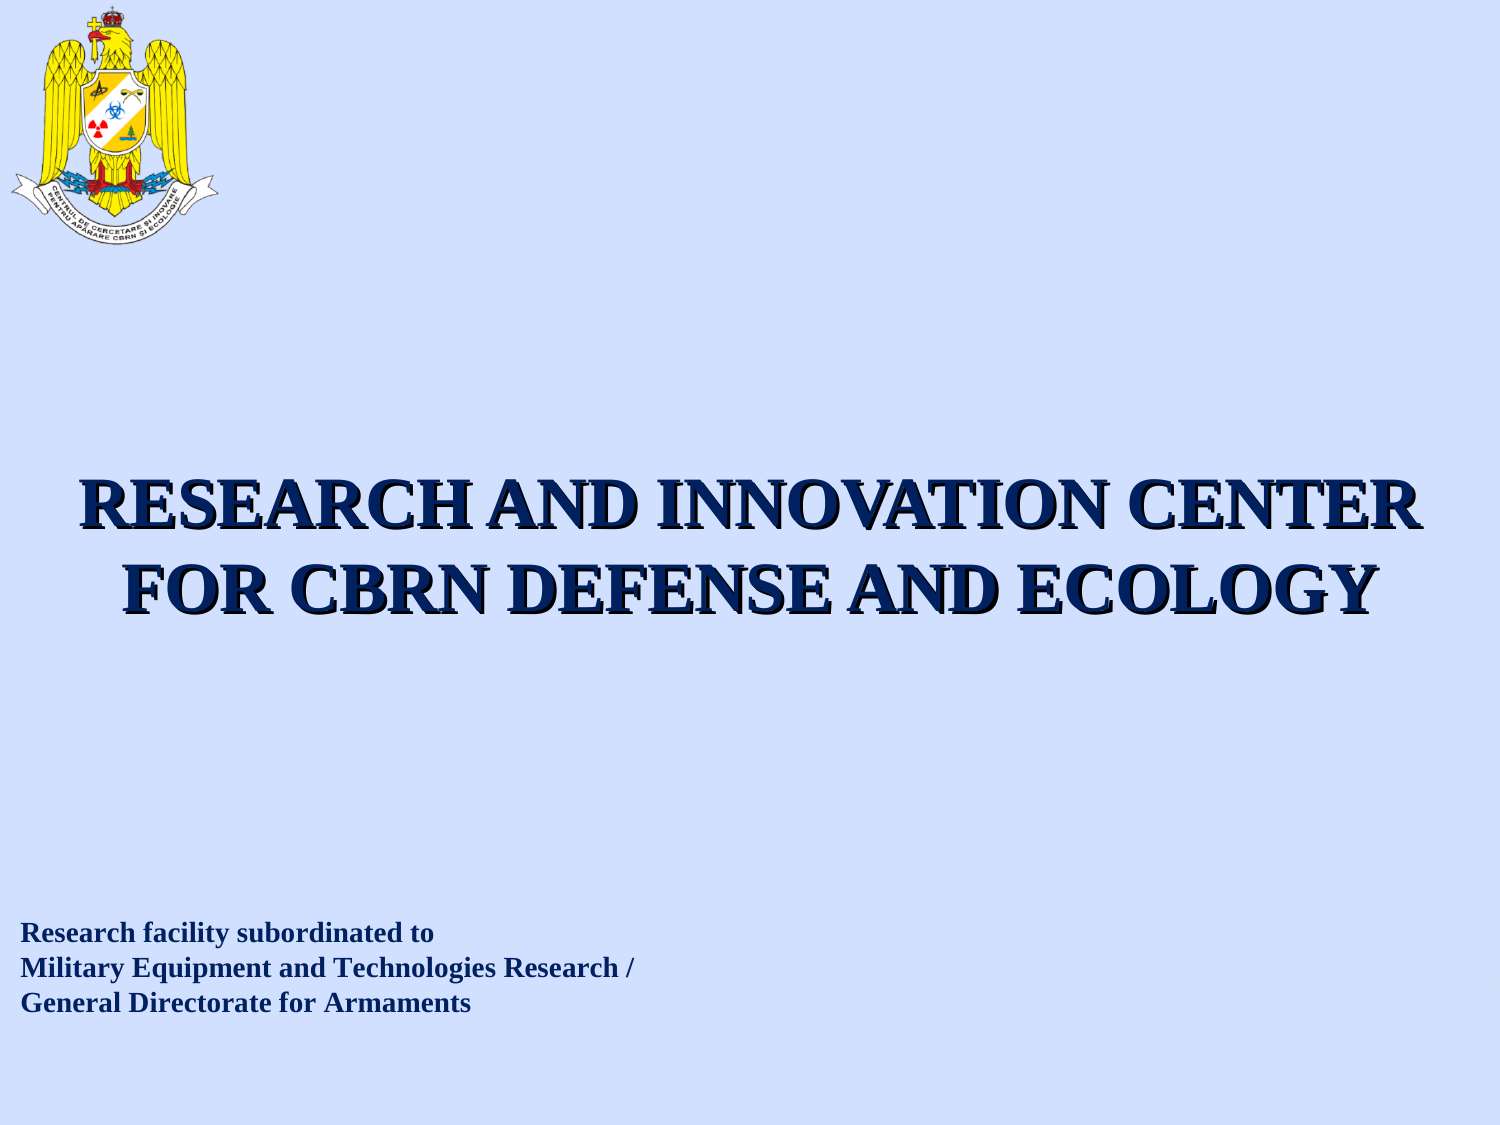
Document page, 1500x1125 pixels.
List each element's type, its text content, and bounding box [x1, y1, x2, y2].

title RESEARCH AND INNOVATION CENTER FOR CBRN DEFENSE AND ECOLOGY [0, 374, 1500, 707]
picture [0, 707, 1500, 1125]
picture [0, 0, 1500, 374]
text_box Research facility subordinated to Military Equipment and Technologies Research / General Directorate for Armaments [5, 905, 658, 1026]
